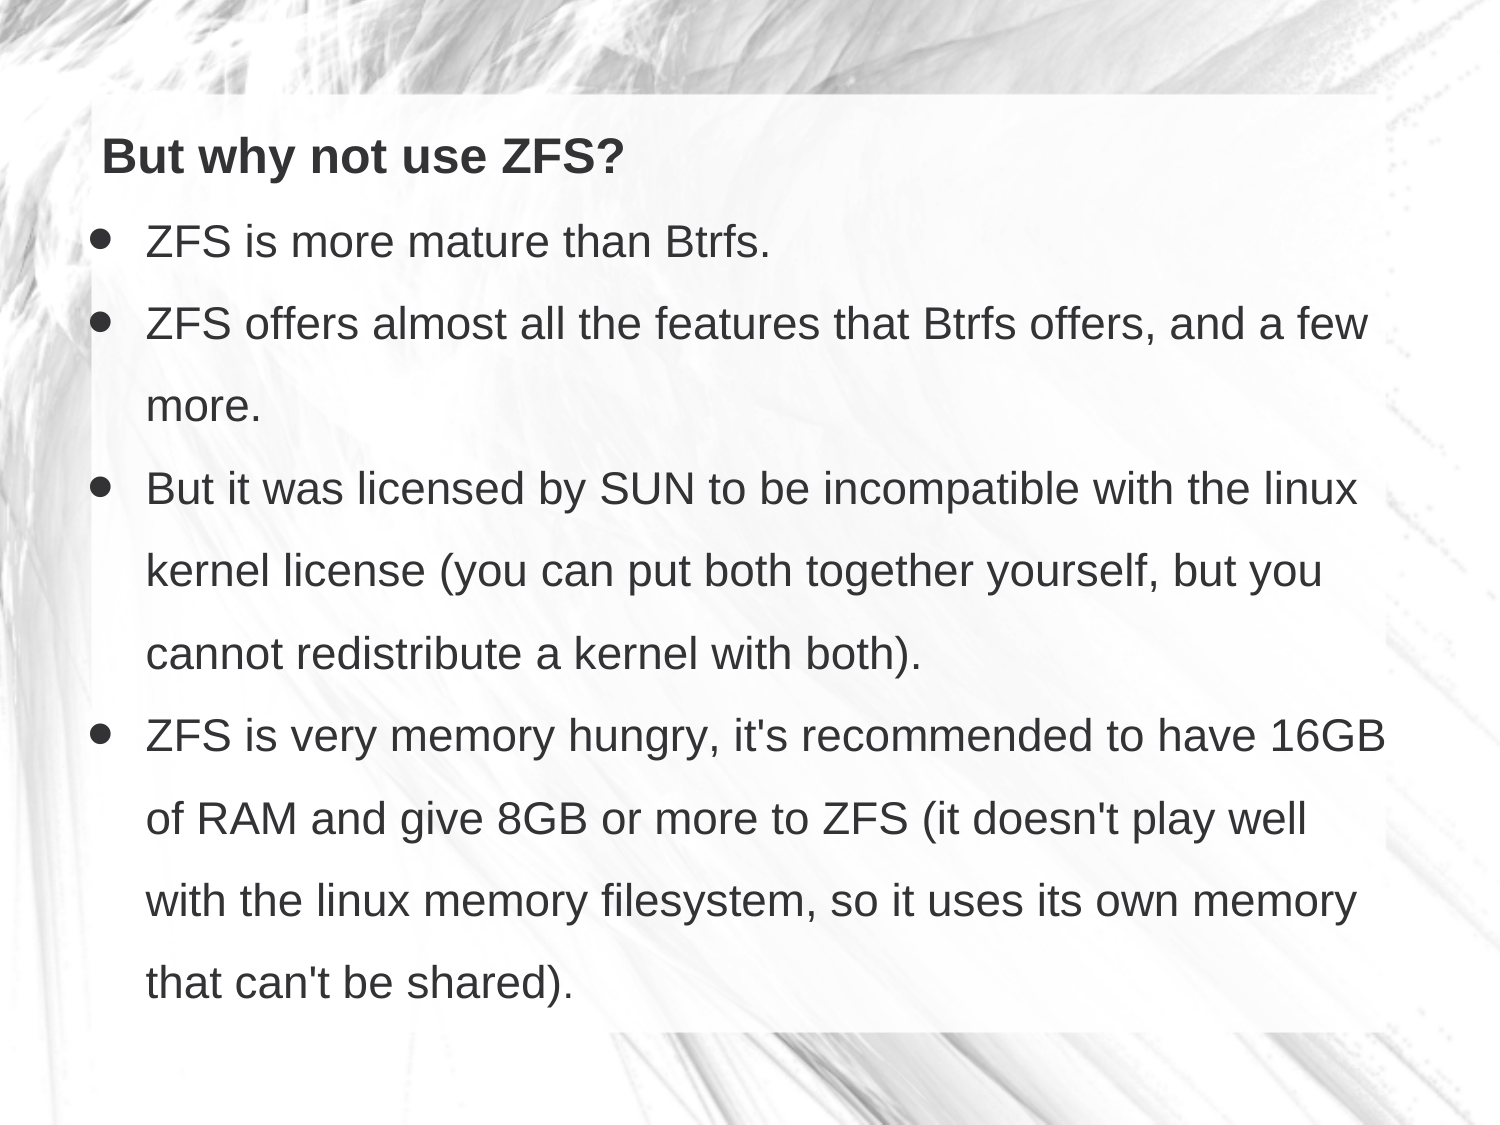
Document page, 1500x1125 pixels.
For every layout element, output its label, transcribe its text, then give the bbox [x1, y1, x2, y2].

picture [0, 0, 1500, 1125]
title But why not use ZFS? [61, 108, 1412, 251]
list ZFS is more mature than Btrfs. ZFS offers almost all the features that Btrfs offers, and a few more. But it was licensed by SUN to be incompatible with the linux kernel license (you can put both together yourself, but you cannot redistribute a kernel with both). ZFS is very memory hungry, it's recommended to have 16GB of RAM and give 8GB or more to ZFS (it doesn't play well with the linux memory filesystem, so it uses its own memory that can't be shared). [55, 168, 1406, 1036]
